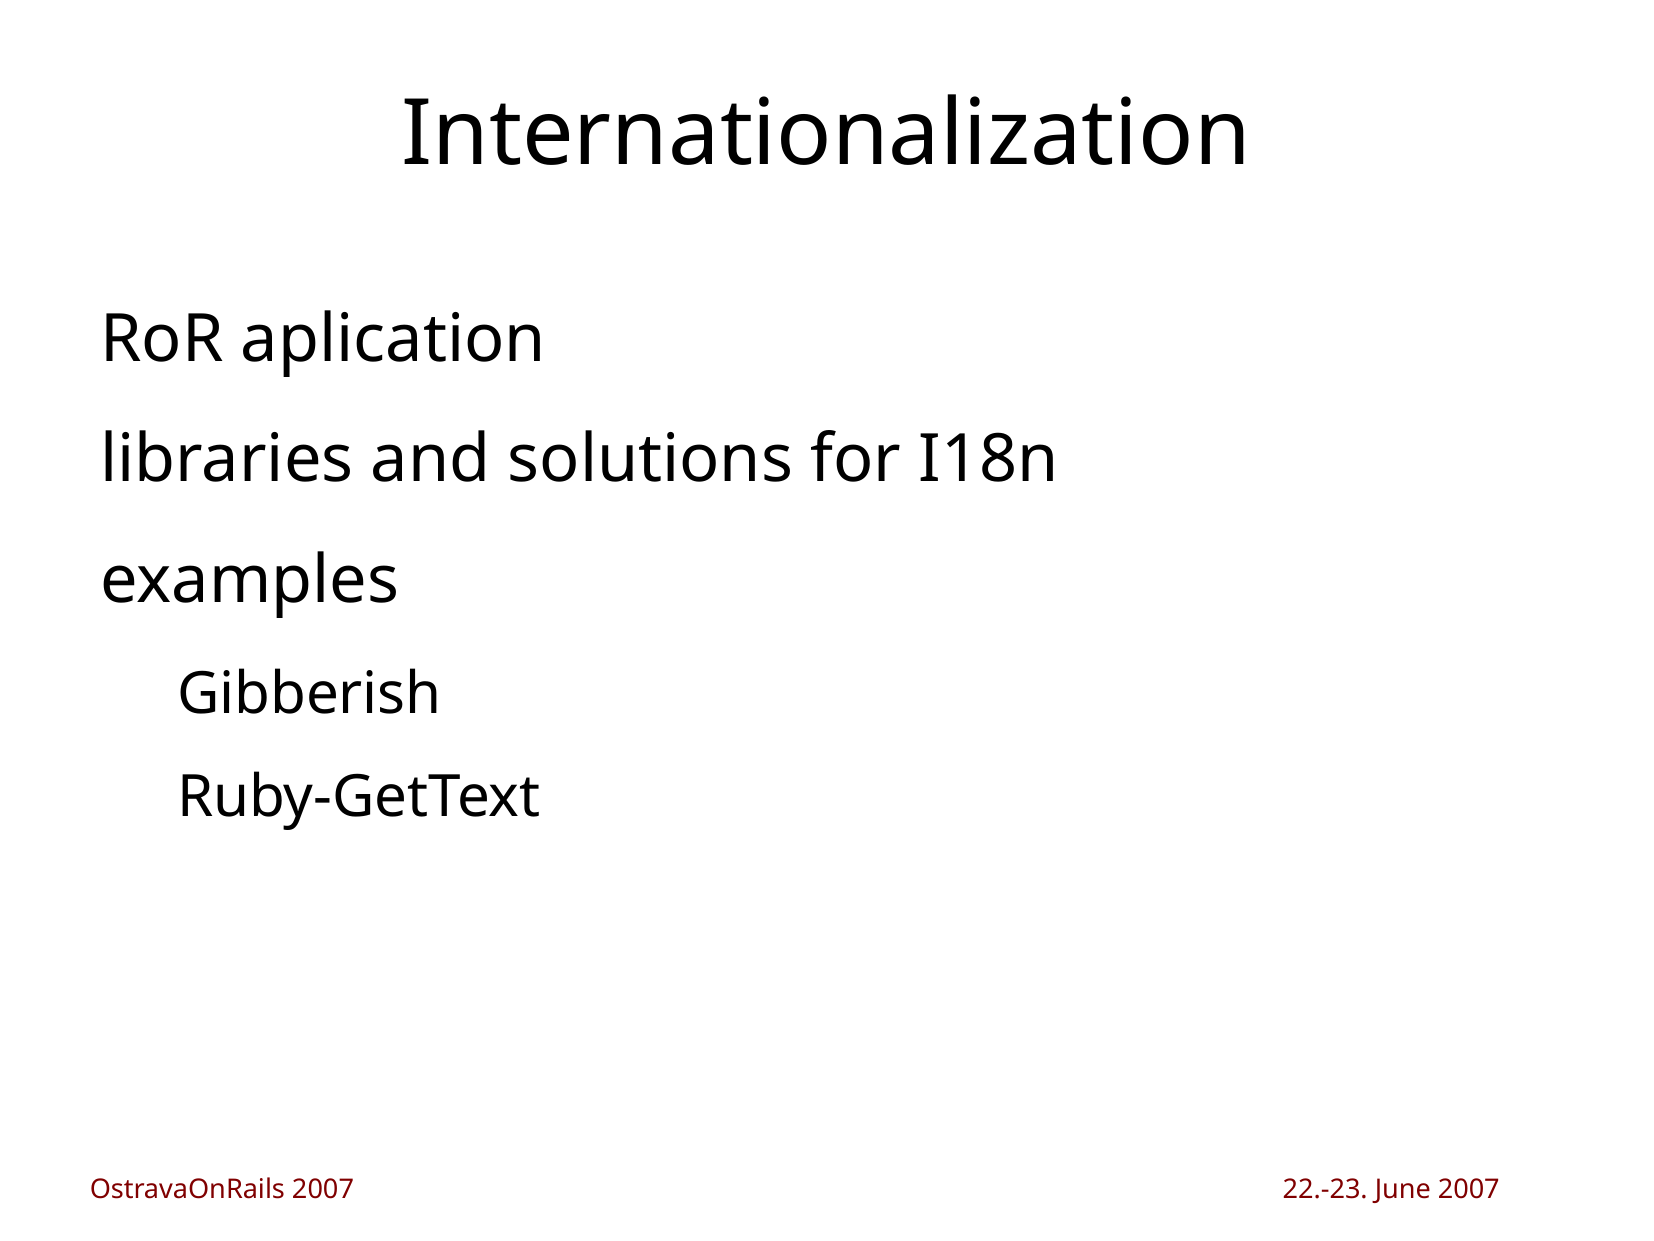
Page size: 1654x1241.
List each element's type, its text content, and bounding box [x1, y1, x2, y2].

list RoR aplication libraries and solutions for I18n examples Gibberish Ruby-GetText [82, 290, 1571, 1094]
title Internationalization [82, 25, 1571, 233]
